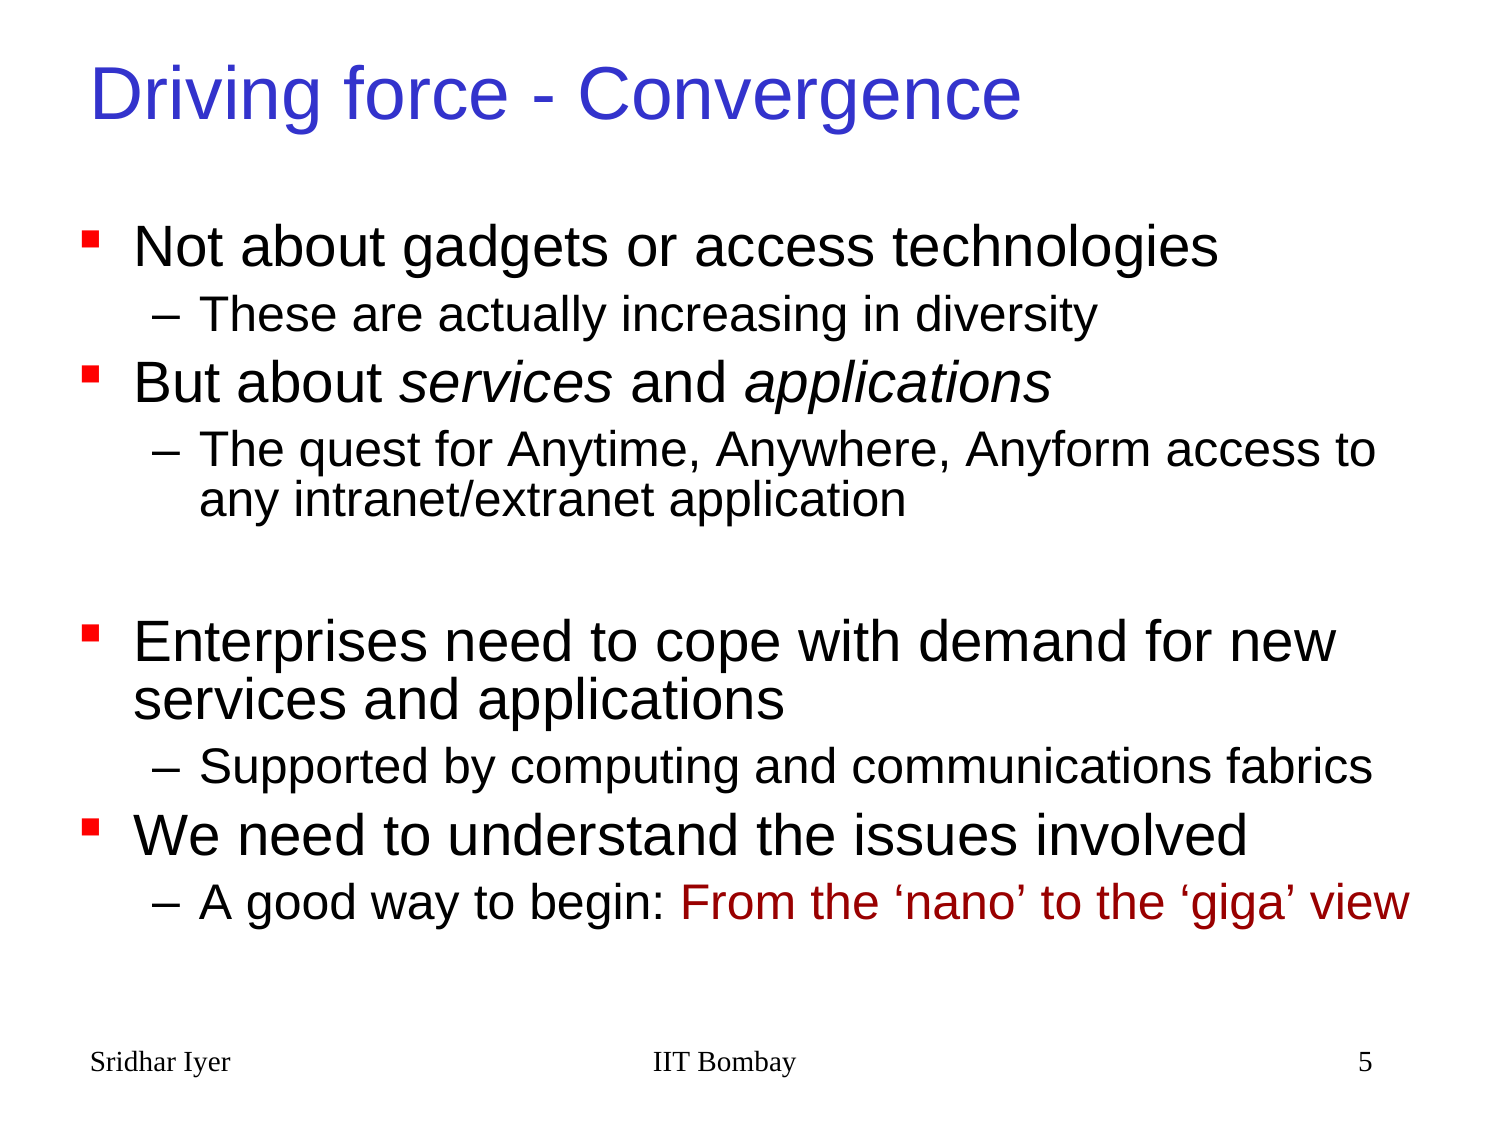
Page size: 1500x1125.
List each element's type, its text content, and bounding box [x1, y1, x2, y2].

list Not about gadgets or access technologies These are actually increasing in diversity But about services and applications The quest for Anytime, Anywhere, Anyform access to any intranet/extranet application Enterprises need to cope with demand for new services and applications Supported by computing and communications fabrics We need to understand the issues involved A good way to begin: From the ‘nano’ to the ‘giga’ view [62, 212, 1450, 1038]
title Driving force - Convergence [75, 0, 1351, 188]
